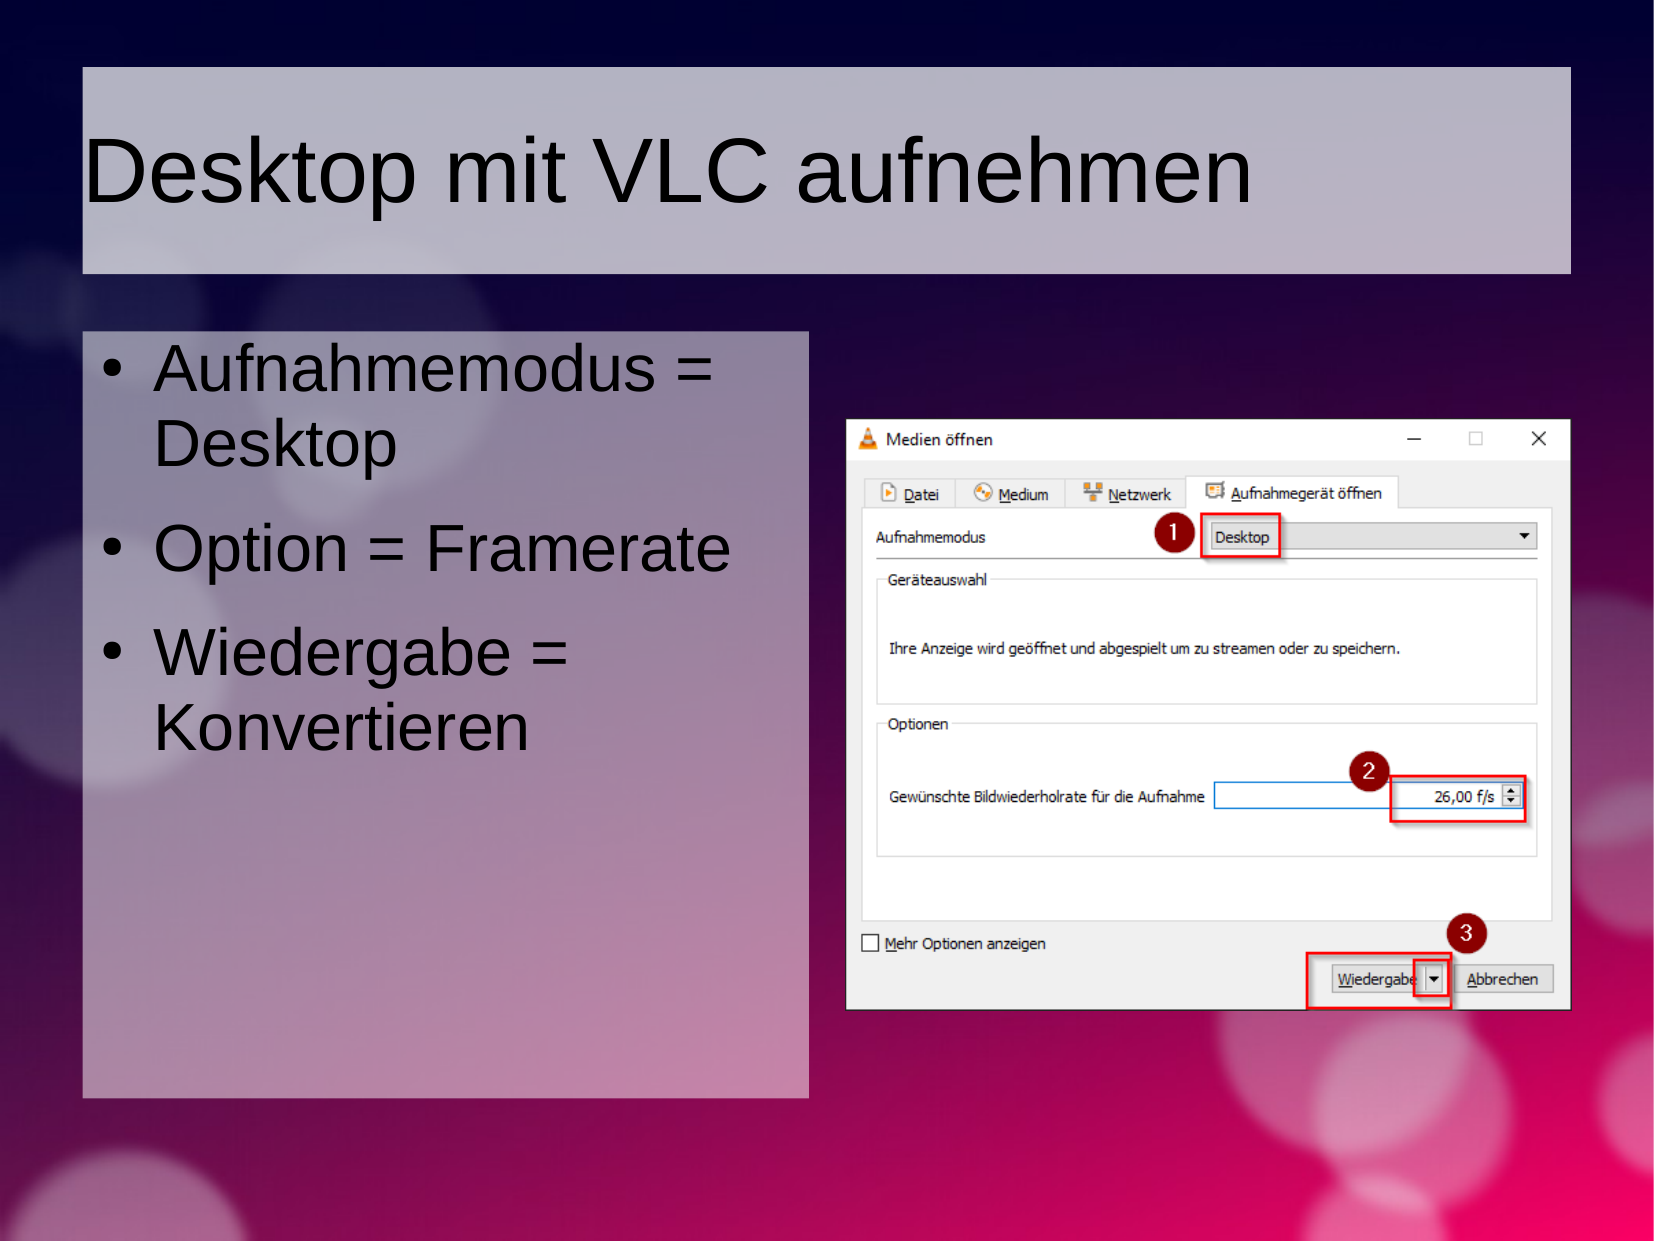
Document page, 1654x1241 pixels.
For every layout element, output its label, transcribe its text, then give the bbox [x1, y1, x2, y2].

list Aufnahmemodus = Desktop Option = Framerate Wiedergabe = Konvertieren [82, 331, 809, 1099]
picture [0, 0, 1654, 1241]
title Desktop mit VLC aufnehmen [82, 67, 1571, 275]
